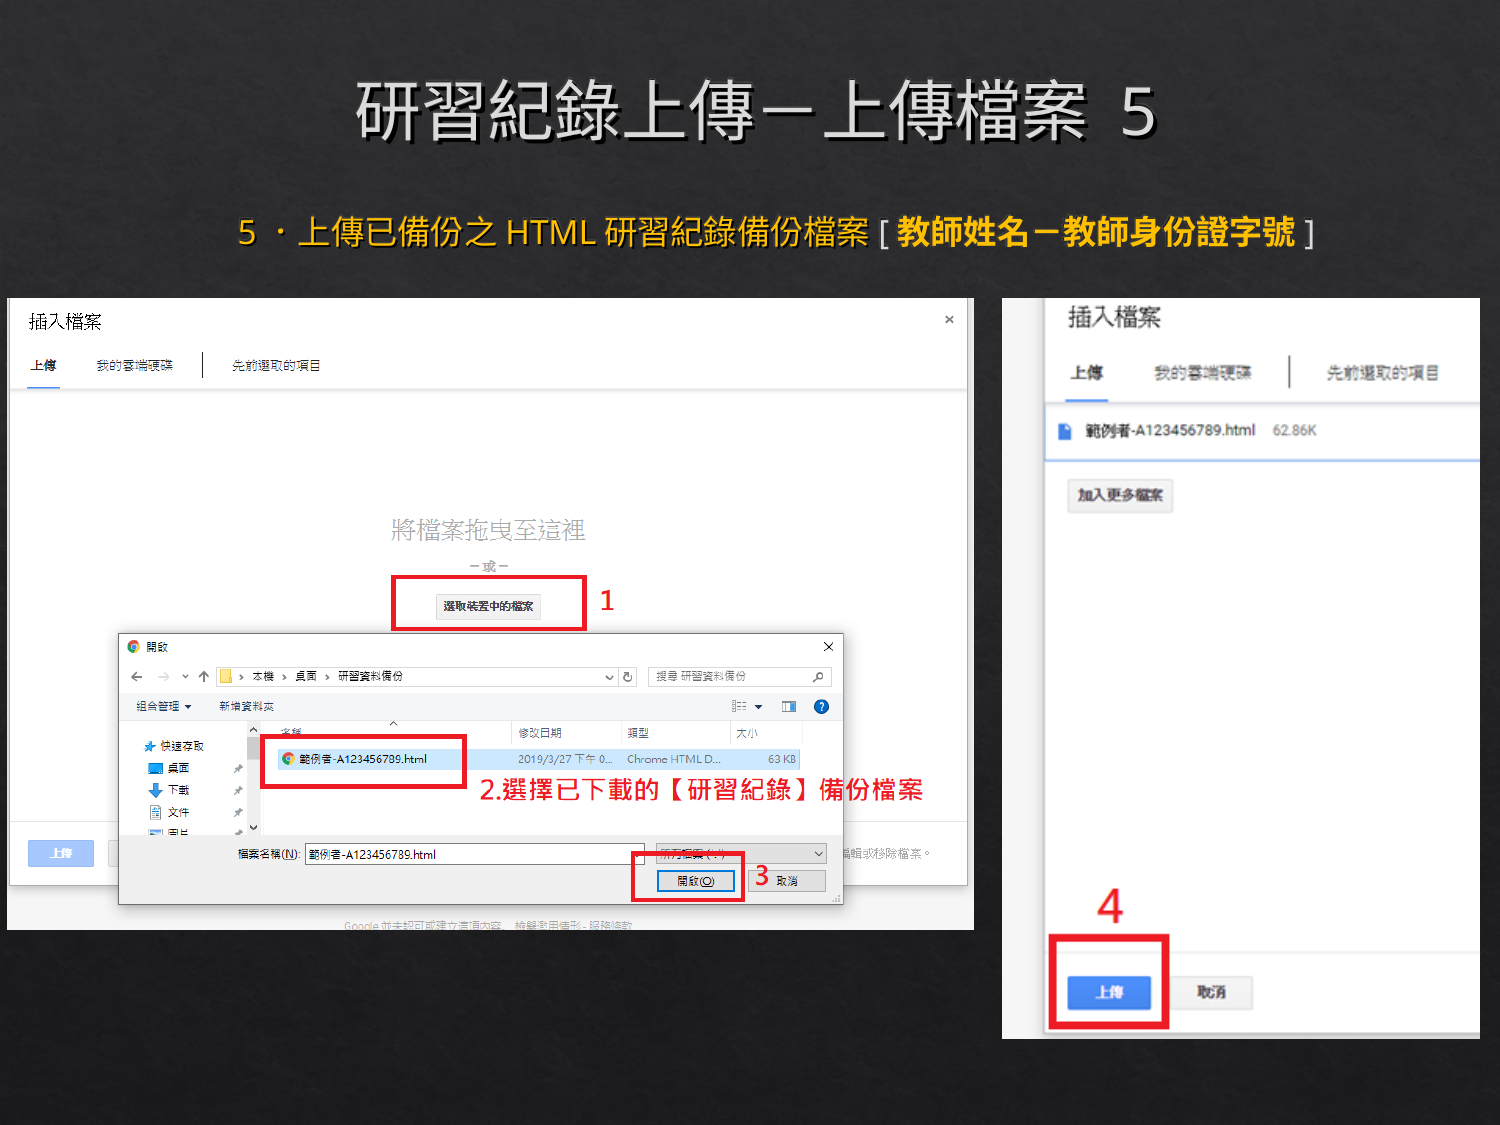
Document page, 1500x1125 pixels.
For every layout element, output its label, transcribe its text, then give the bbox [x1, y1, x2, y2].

title 研習紀錄上傳－上傳檔案 5 [0, 29, 1500, 189]
text_box 5．上傳已備份之HTML研習紀錄備份檔案[教師姓名－教師身份證字號] [215, 181, 1338, 281]
picture [7, 298, 974, 930]
picture [1002, 298, 1480, 1039]
